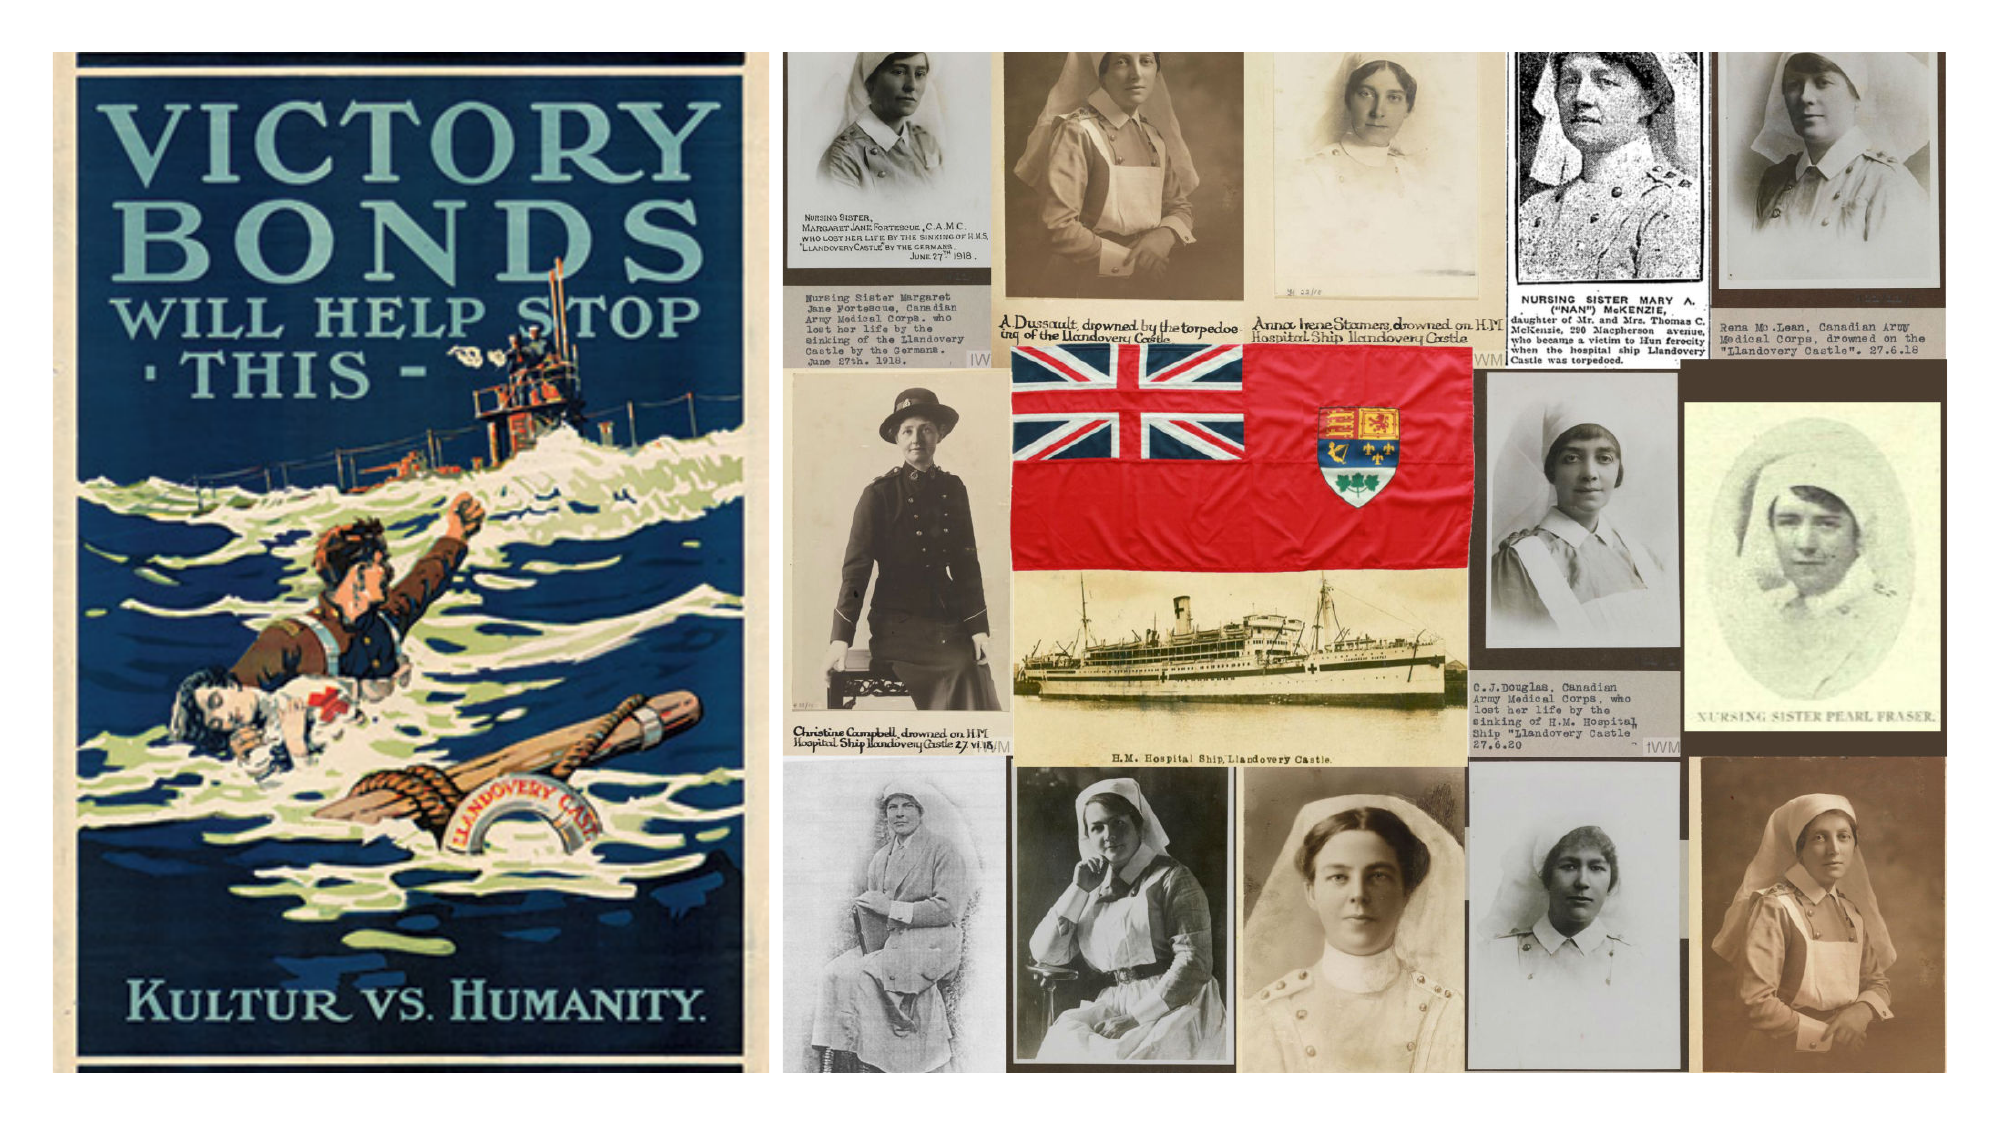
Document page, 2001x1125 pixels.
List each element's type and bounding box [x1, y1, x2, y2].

picture [782, 52, 1948, 1073]
picture [52, 52, 770, 1073]
